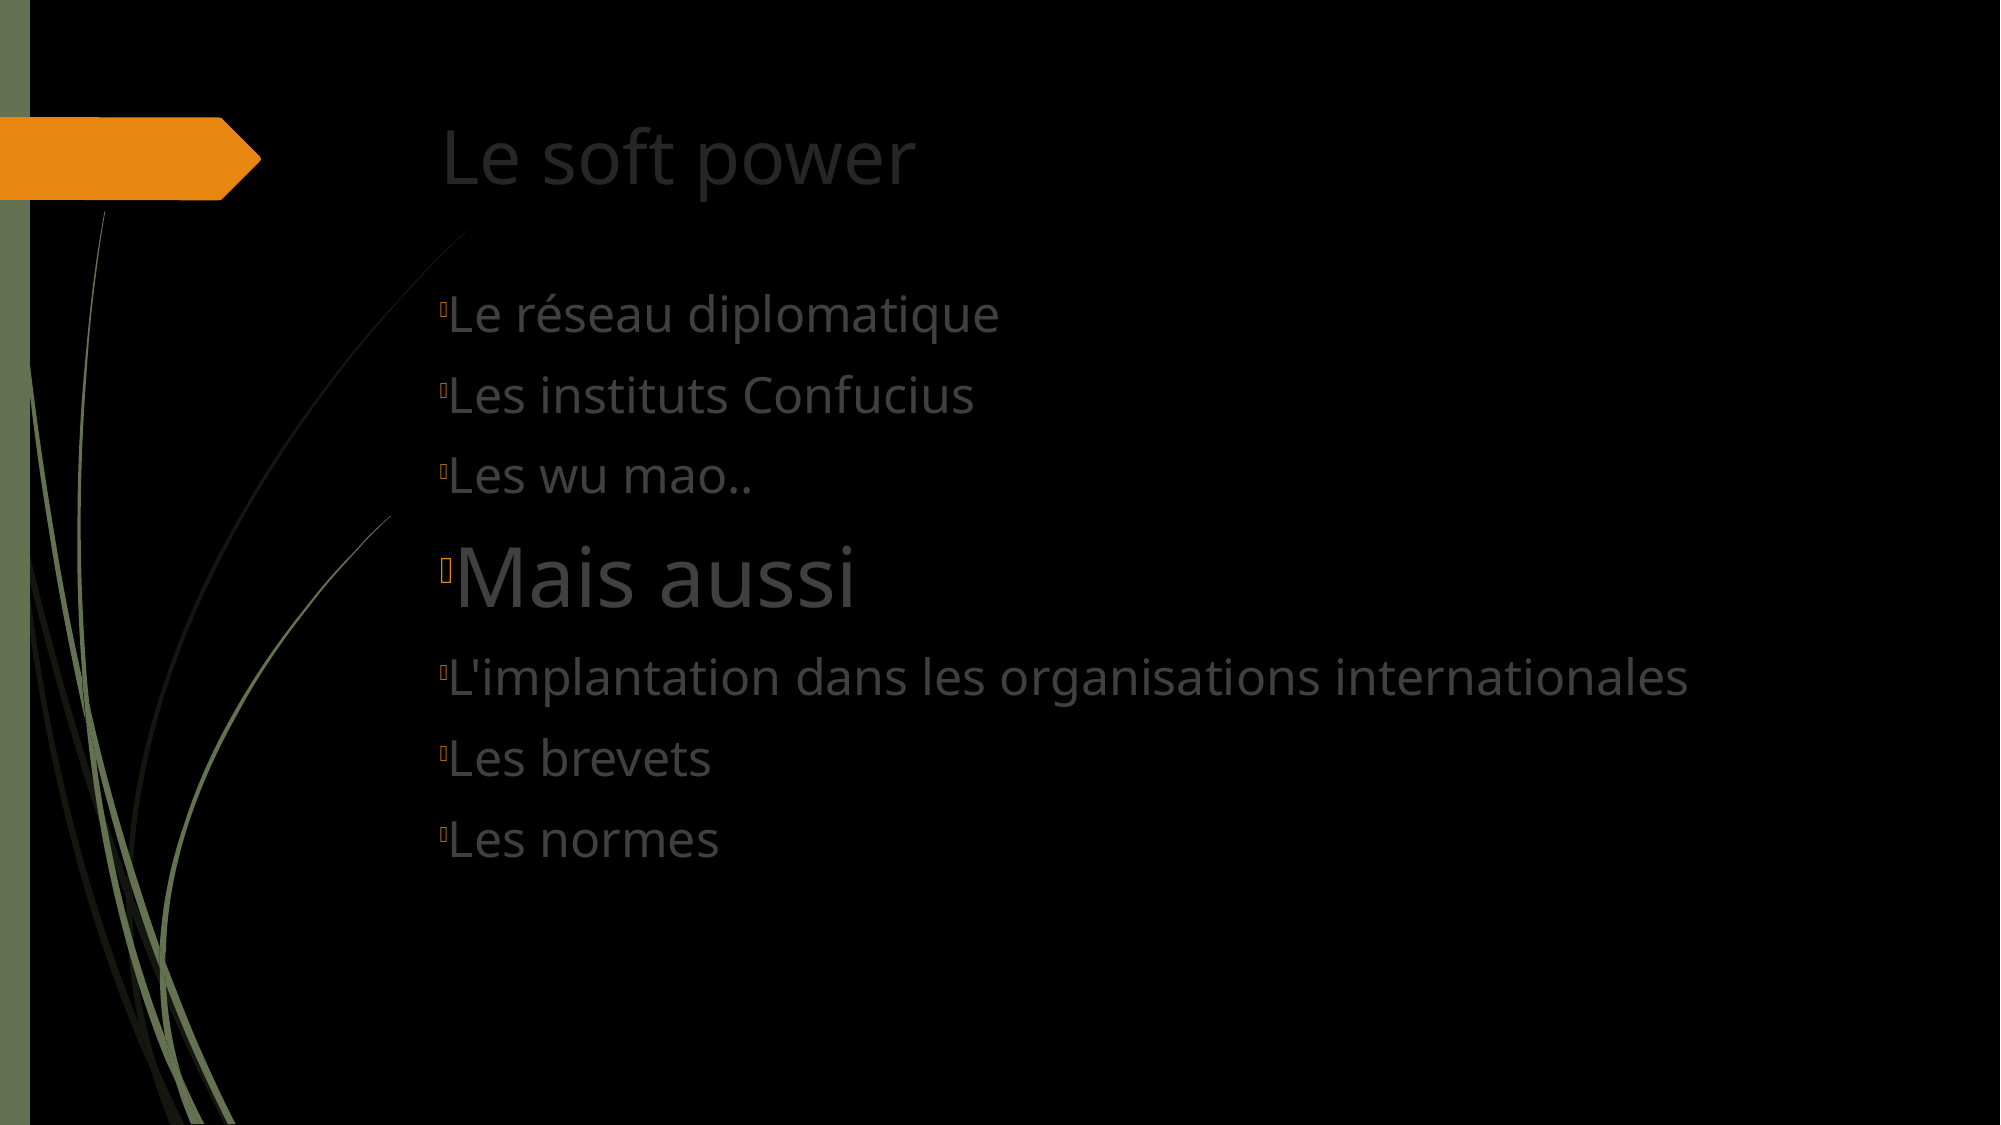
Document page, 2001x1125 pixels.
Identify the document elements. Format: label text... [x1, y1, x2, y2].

list Le réseau diplomatique Les instituts Confucius Les wu mao.. Mais aussi L'implantation dans les organisations internationales Les brevets Les normes [424, 274, 1888, 970]
title Le soft power [425, 102, 1888, 274]
